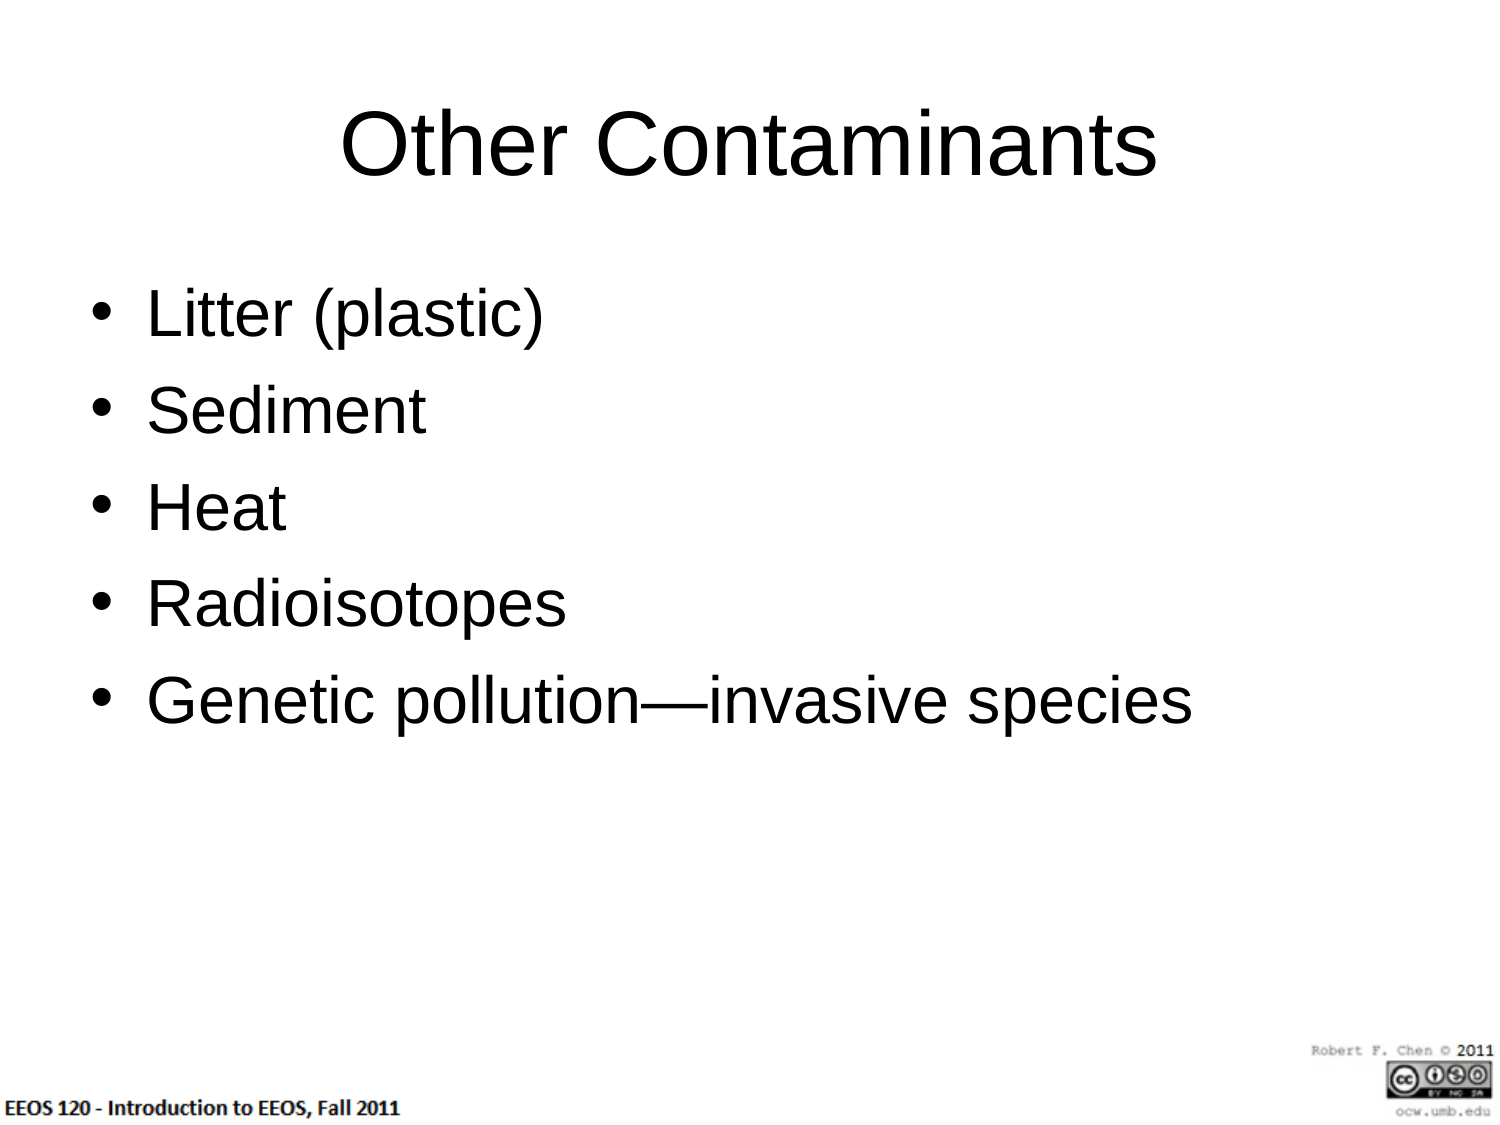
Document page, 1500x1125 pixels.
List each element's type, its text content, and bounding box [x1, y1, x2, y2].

picture [1304, 1039, 1500, 1125]
list Litter (plastic) Sediment Heat Radioisotopes Genetic pollution—invasive species [75, 262, 1426, 1006]
title Other Contaminants [75, 45, 1426, 233]
picture [0, 1090, 405, 1125]
